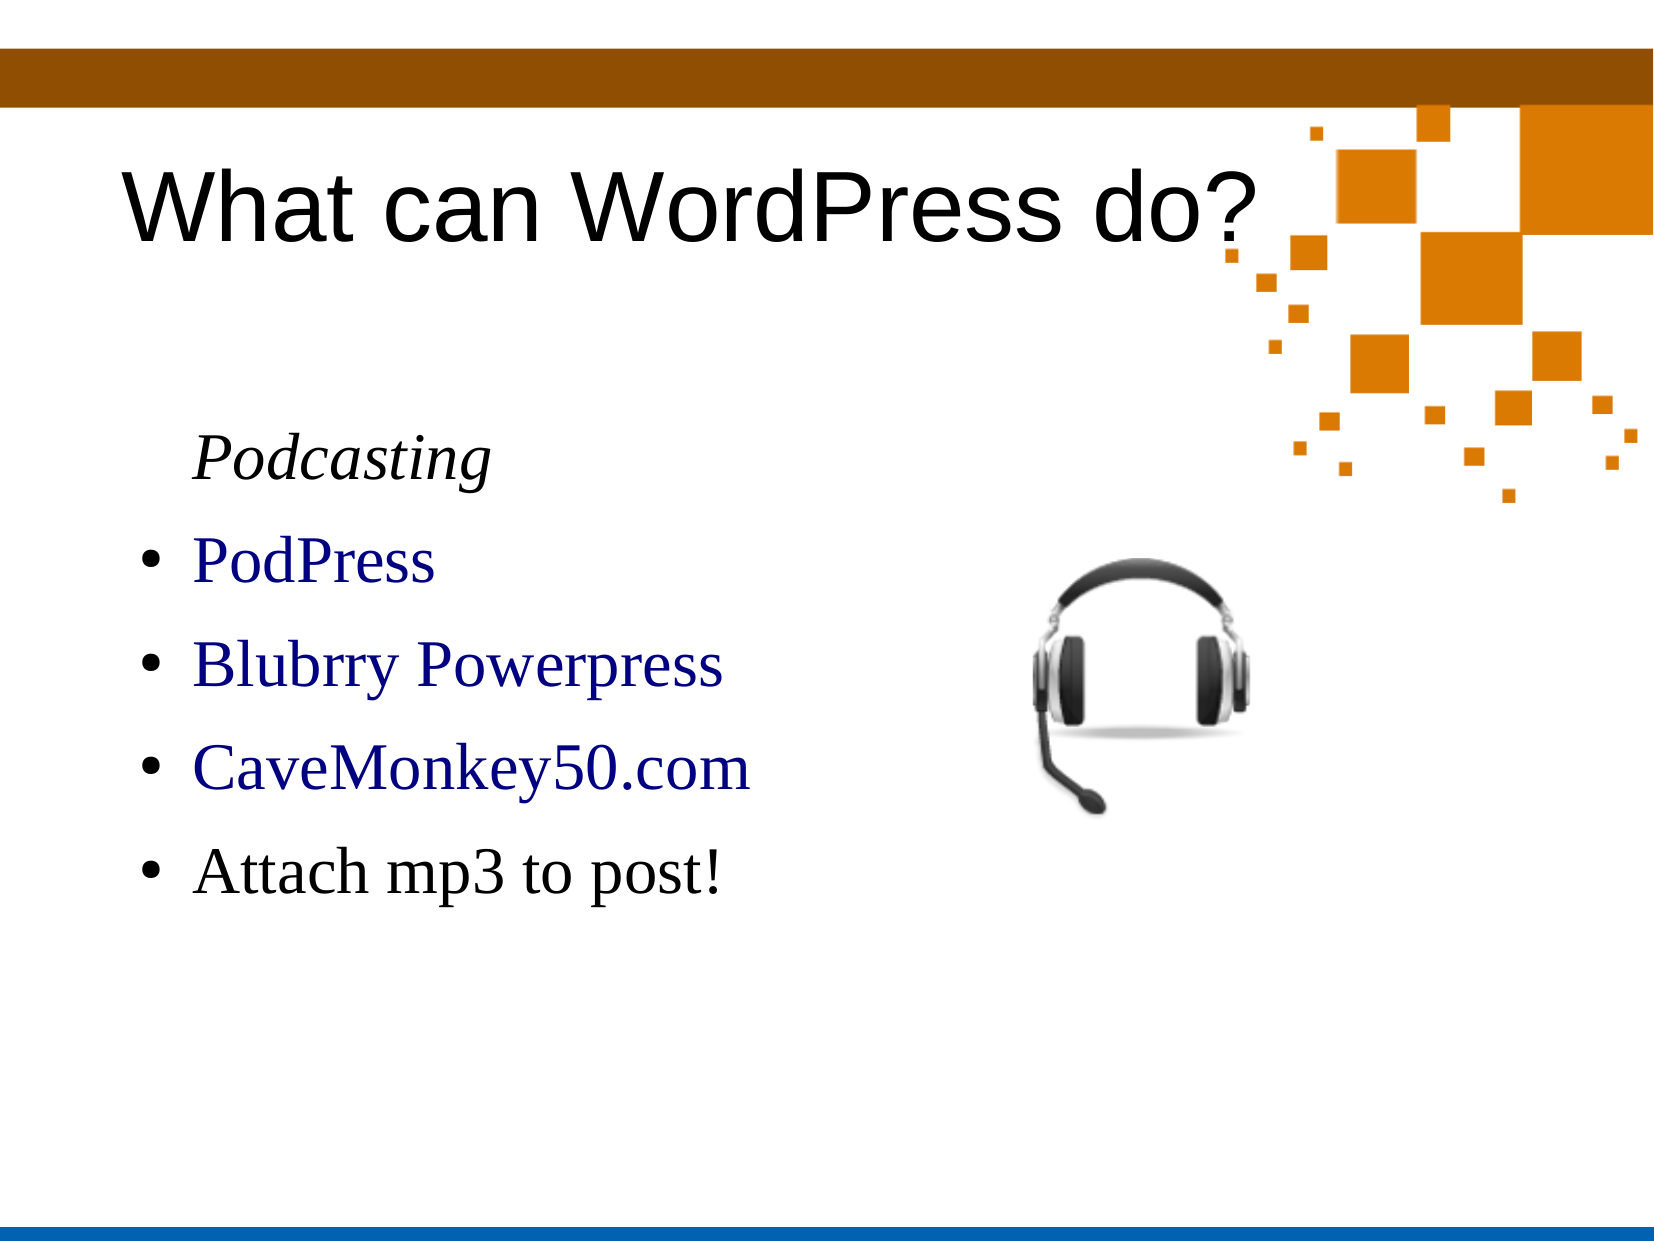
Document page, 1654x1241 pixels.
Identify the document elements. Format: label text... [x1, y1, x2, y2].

list Podcasting PodPress Blubrry Powerpress CaveMonkey50.com Attach mp3 to post! [121, 419, 863, 976]
title What can WordPress do? [121, 102, 1533, 311]
picture [0, 0, 1654, 1227]
